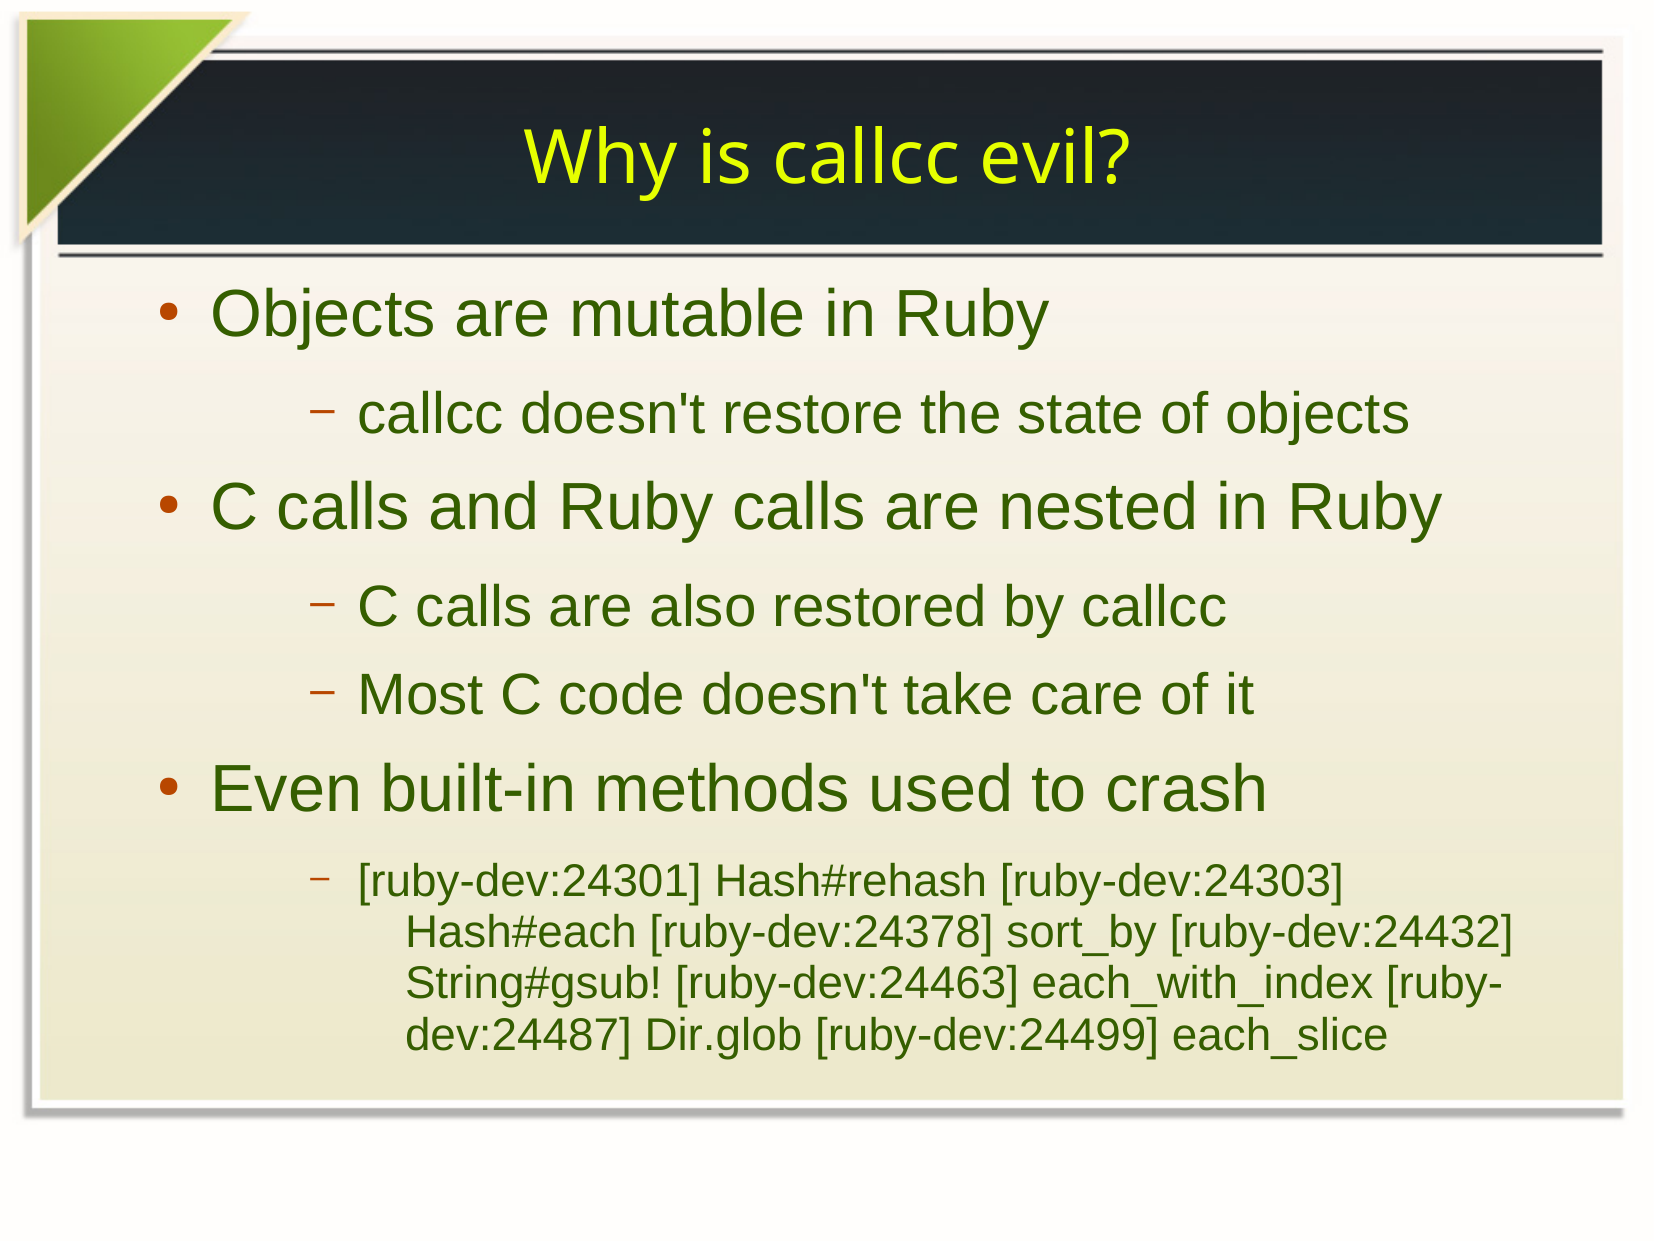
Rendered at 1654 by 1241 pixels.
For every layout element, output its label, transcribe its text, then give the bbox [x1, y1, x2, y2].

list Objects are mutable in Ruby callcc doesn't restore the state of objects C calls and Ruby calls are nested in Ruby C calls are also restored by callcc Most C code doesn't take care of it Even built-in methods used to crash [ruby-dev:24301] Hash#rehash [ruby-dev:24303] Hash#each [ruby-dev:24378] sort_by [ruby-dev:24432] String#gsub! [ruby-dev:24463] each_with_index [ruby-dev:24487] Dir.glob [ruby-dev:24499] each_slice [121, 276, 1534, 1087]
picture [0, 0, 1654, 1241]
title Why is callcc evil? [121, 73, 1534, 237]
